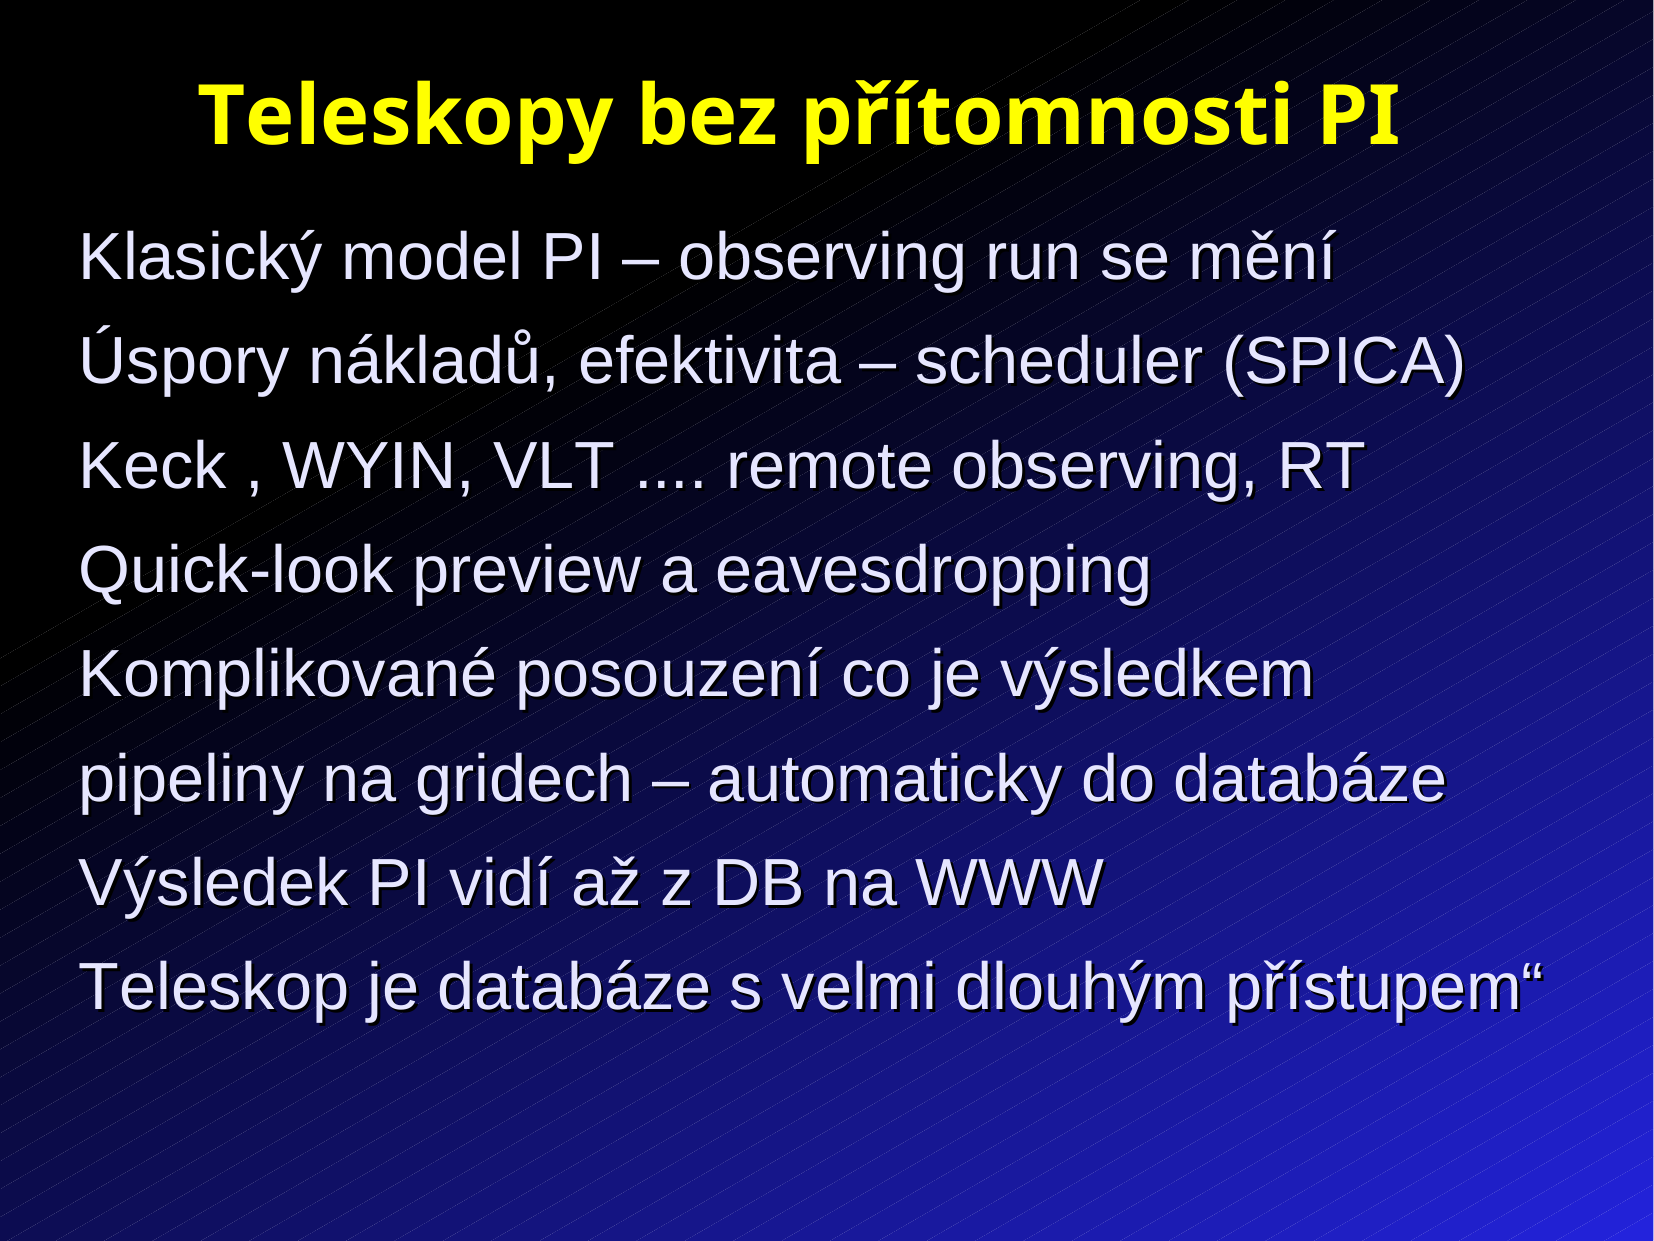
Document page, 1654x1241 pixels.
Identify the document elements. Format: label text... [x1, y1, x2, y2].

list Klasický model PI – observing run se mění Úspory nákladů, efektivita – scheduler (SPICA) Keck , WYIN, VLT .... remote observing, RT Quick-look preview a eavesdropping Komplikované posouzení co je výsledkem pipeliny na gridech – automaticky do databáze Výsledek PI vidí až z DB na WWW Teleskop je databáze s velmi dlouhým přístupem“ [60, 219, 1609, 1164]
title Teleskopy bez přítomnosti PI [177, 10, 1423, 214]
